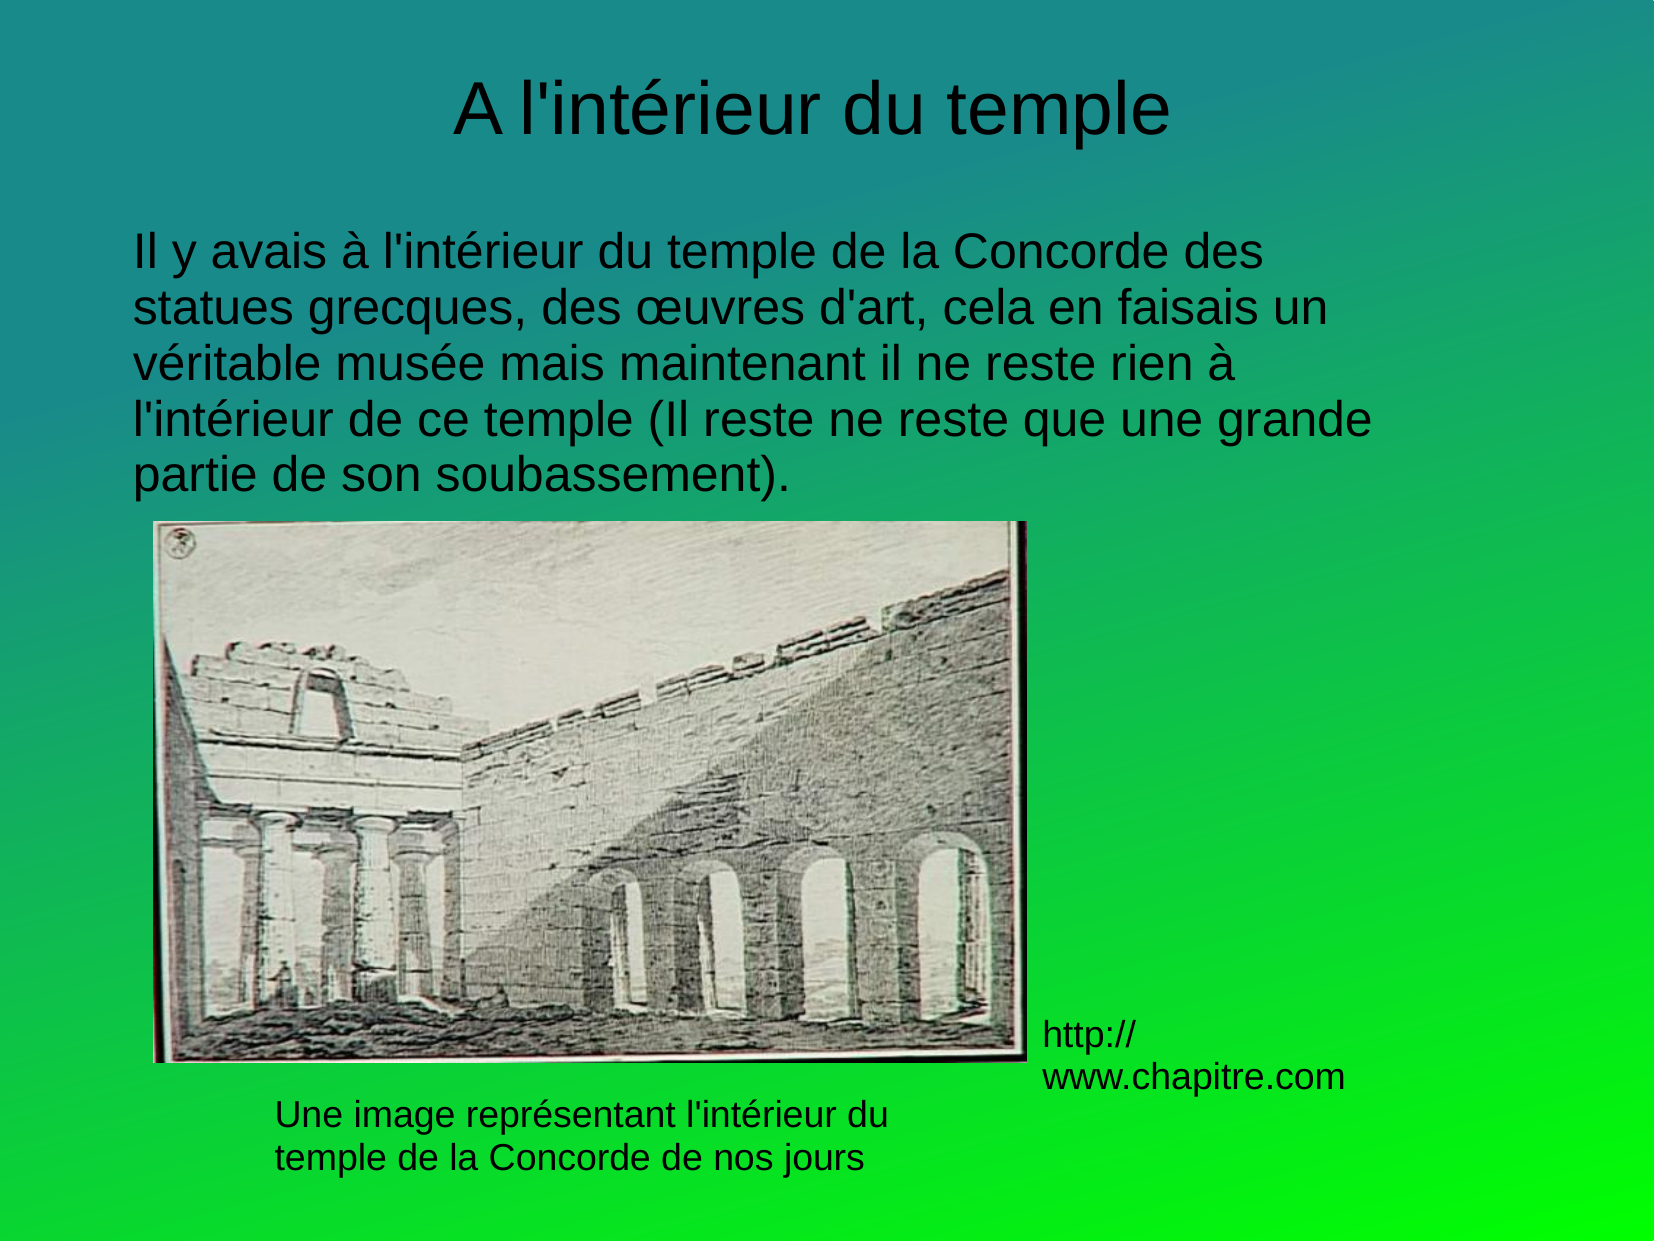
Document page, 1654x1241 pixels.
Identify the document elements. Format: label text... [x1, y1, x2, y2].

picture [153, 521, 1027, 1063]
text_box http://www.chapitre.com [1027, 1006, 1453, 1063]
text_box A l'intérieur du temple [307, 59, 1335, 158]
text_box Une image représentant l'intérieur du temple de la Concorde de nos jours [259, 1086, 1004, 1186]
text_box Il y avais à l'intérieur du temple de la Concorde des statues grecques, des œuvres d'art, cela en faisais un véritable musée mais maintenant il ne reste rien à l'intérieur de ce temple (Il reste ne reste que une grande partie de son soubassement). [118, 216, 1430, 510]
